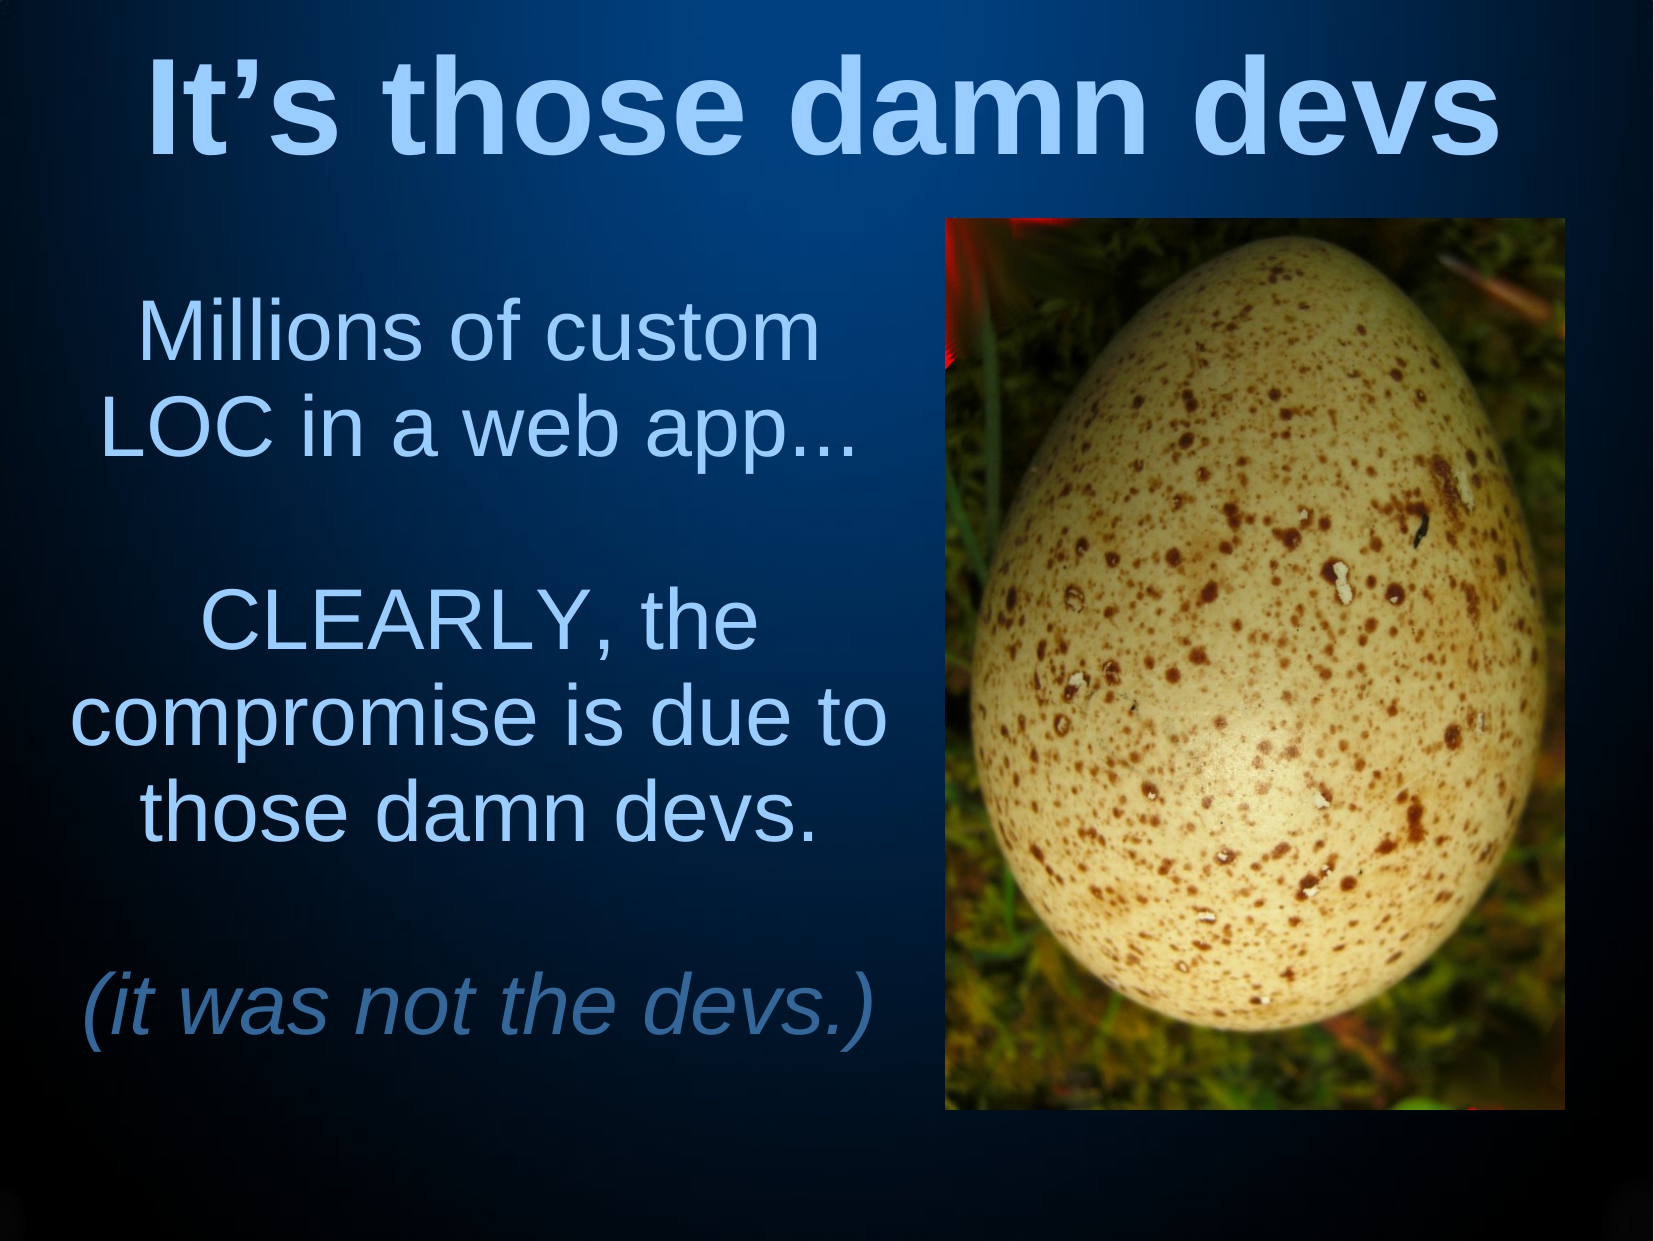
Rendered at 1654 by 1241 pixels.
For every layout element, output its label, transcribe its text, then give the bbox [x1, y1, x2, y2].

title Millions of custom LOC in a web app... CLEARLY, the compromise is due to those damn devs. (it was not the devs.) [60, 225, 901, 1111]
picture [0, 0, 1654, 1241]
title It’s those damn devs [0, 2, 1651, 211]
